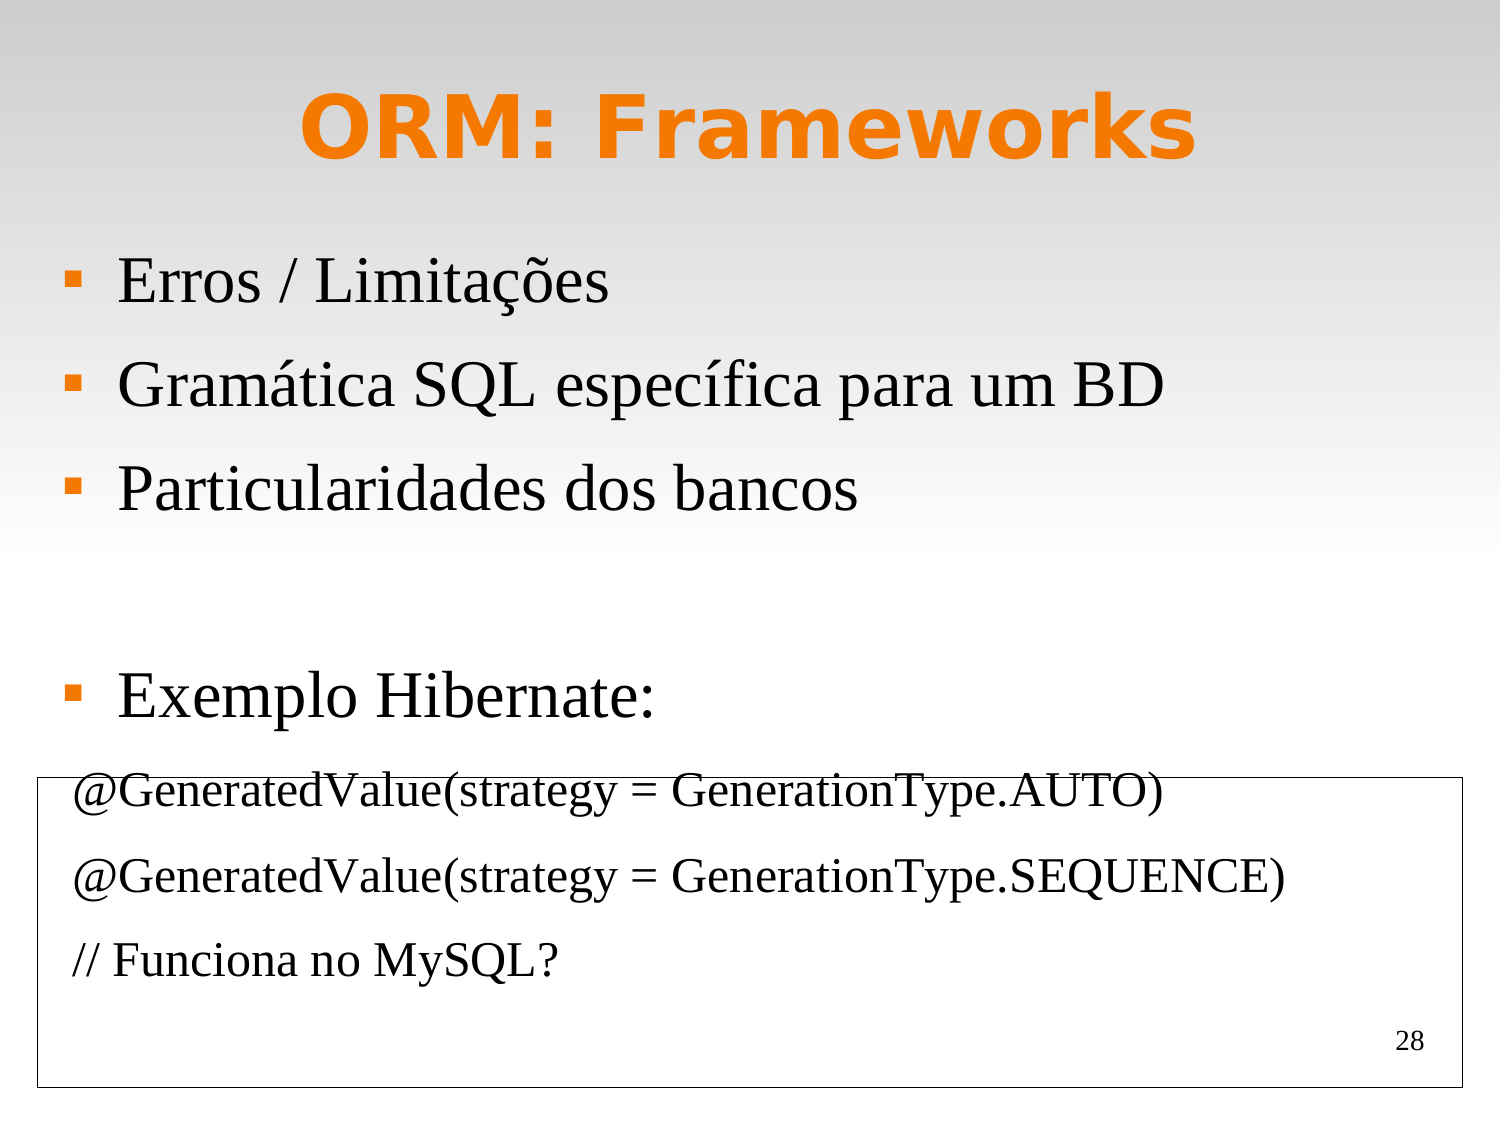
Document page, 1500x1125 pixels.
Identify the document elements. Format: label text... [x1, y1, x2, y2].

title ORM: Frameworks [29, 30, 1469, 225]
list Erros / Limitações Gramática SQL específica para um BD Particularidades dos bancos Exemplo Hibernate: @GeneratedValue(strategy = GenerationType.AUTO)‏ @GeneratedValue(strategy = GenerationType.SEQUENCE)‏ // Funciona no MySQL? [29, 243, 1469, 1072]
list Erros / Limitações Gramática SQL específica para um BD Particularidades dos bancos Exemplo Hibernate: @GeneratedValue(strategy = GenerationType.AUTO)‏ @GeneratedValue(strategy = GenerationType.SEQUENCE)‏ // Funciona no MySQL? [38, 778, 1462, 1072]
